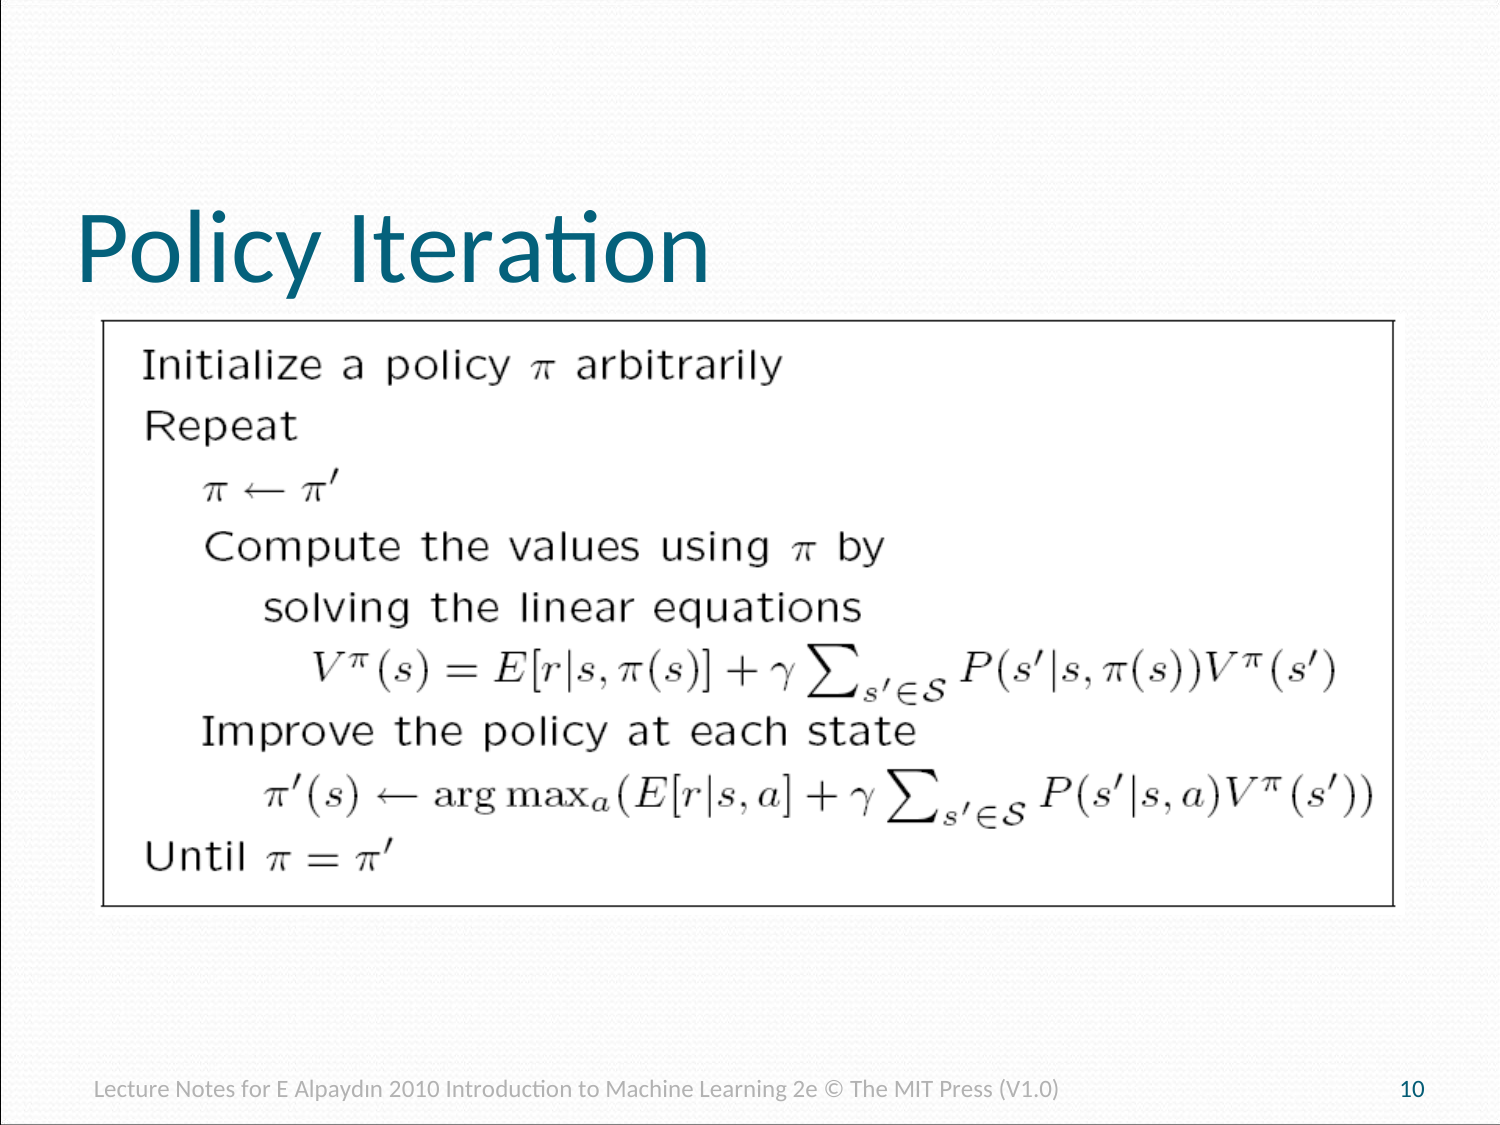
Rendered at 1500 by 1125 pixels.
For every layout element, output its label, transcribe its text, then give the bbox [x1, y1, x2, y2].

text_box <number> [1299, 1042, 1426, 1103]
text_box Lecture Notes for E Alpaydın 2010 Introduction to Machine Learning 2e © The MIT Press (V1.0) [93, 1042, 1254, 1103]
title Policy Iteration [75, 115, 1426, 304]
picture [0, 0, 1500, 1125]
